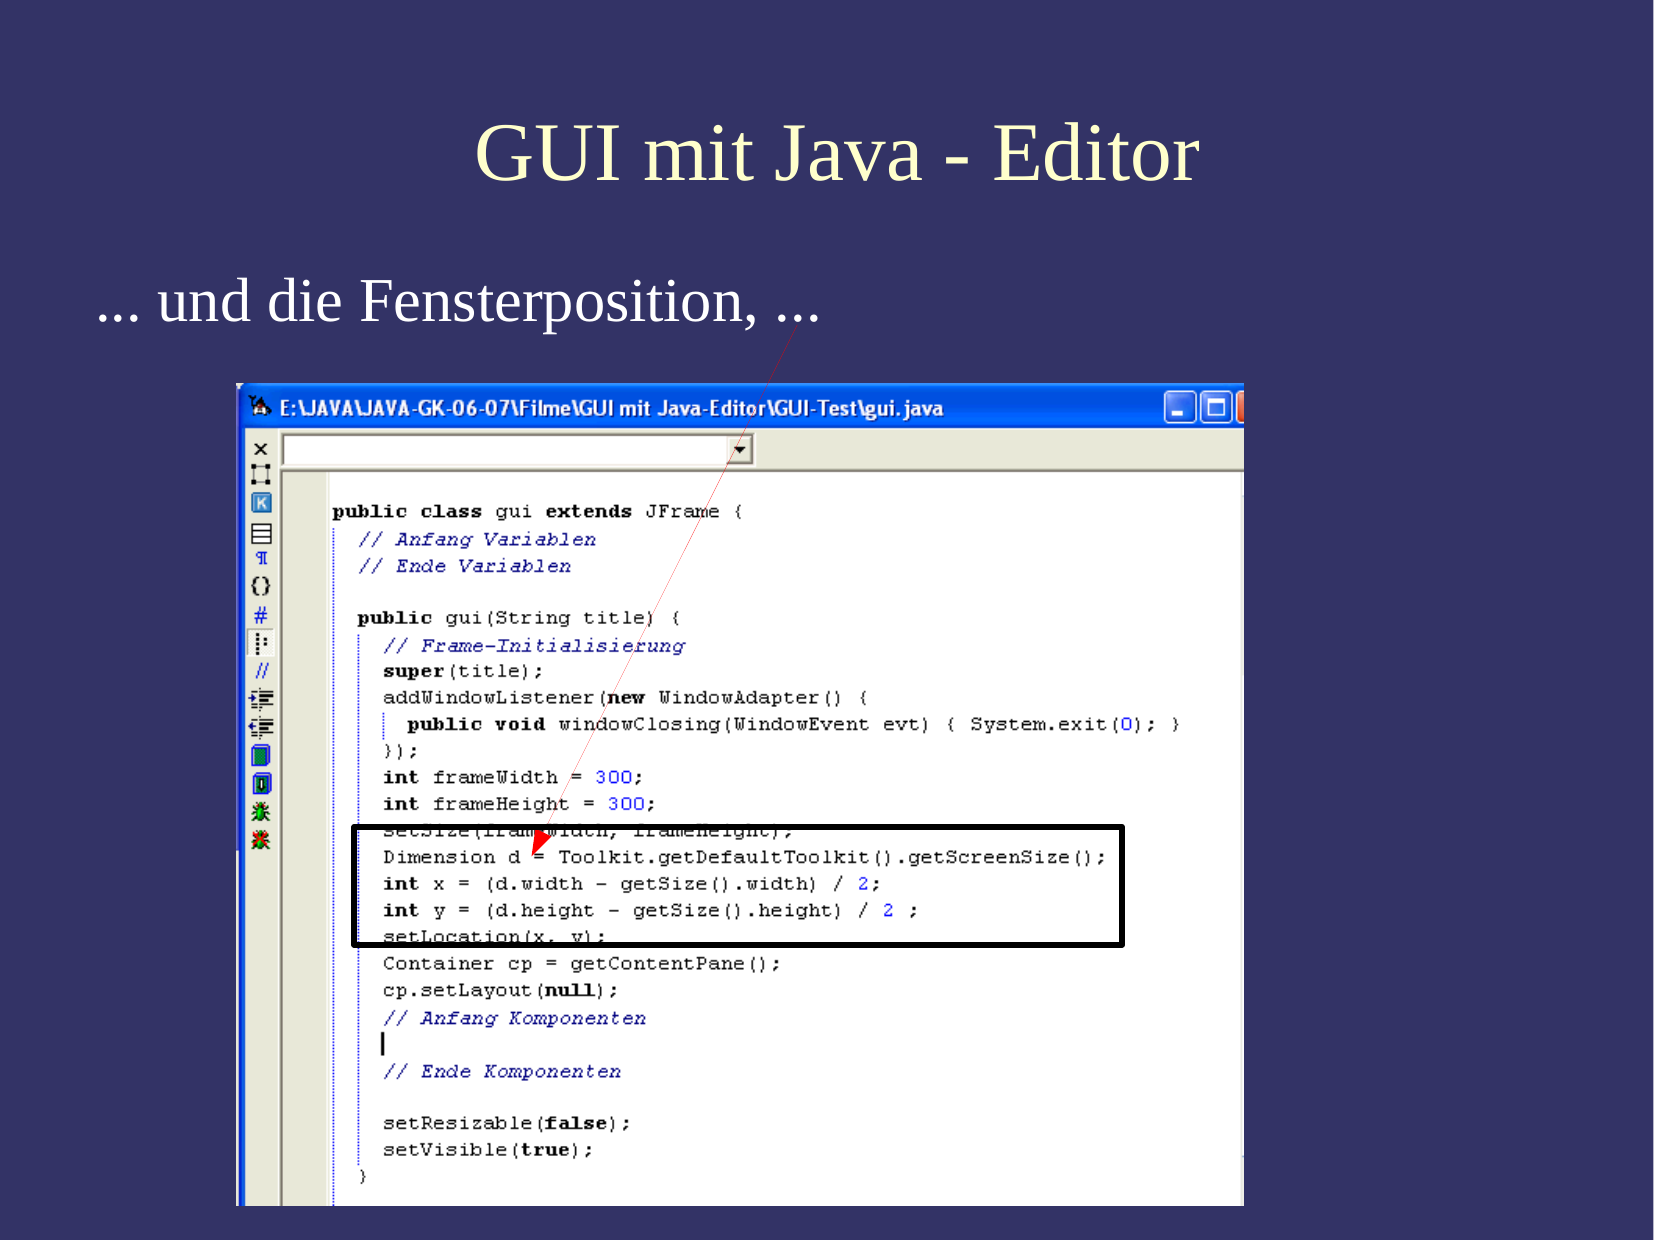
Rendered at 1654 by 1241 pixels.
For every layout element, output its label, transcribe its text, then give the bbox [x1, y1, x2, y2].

picture [236, 383, 1244, 1206]
title GUI mit Java - Editor [54, 44, 1622, 260]
text_box [354, 826, 1123, 945]
list ... und die Fensterposition, ... [77, 265, 1579, 1214]
